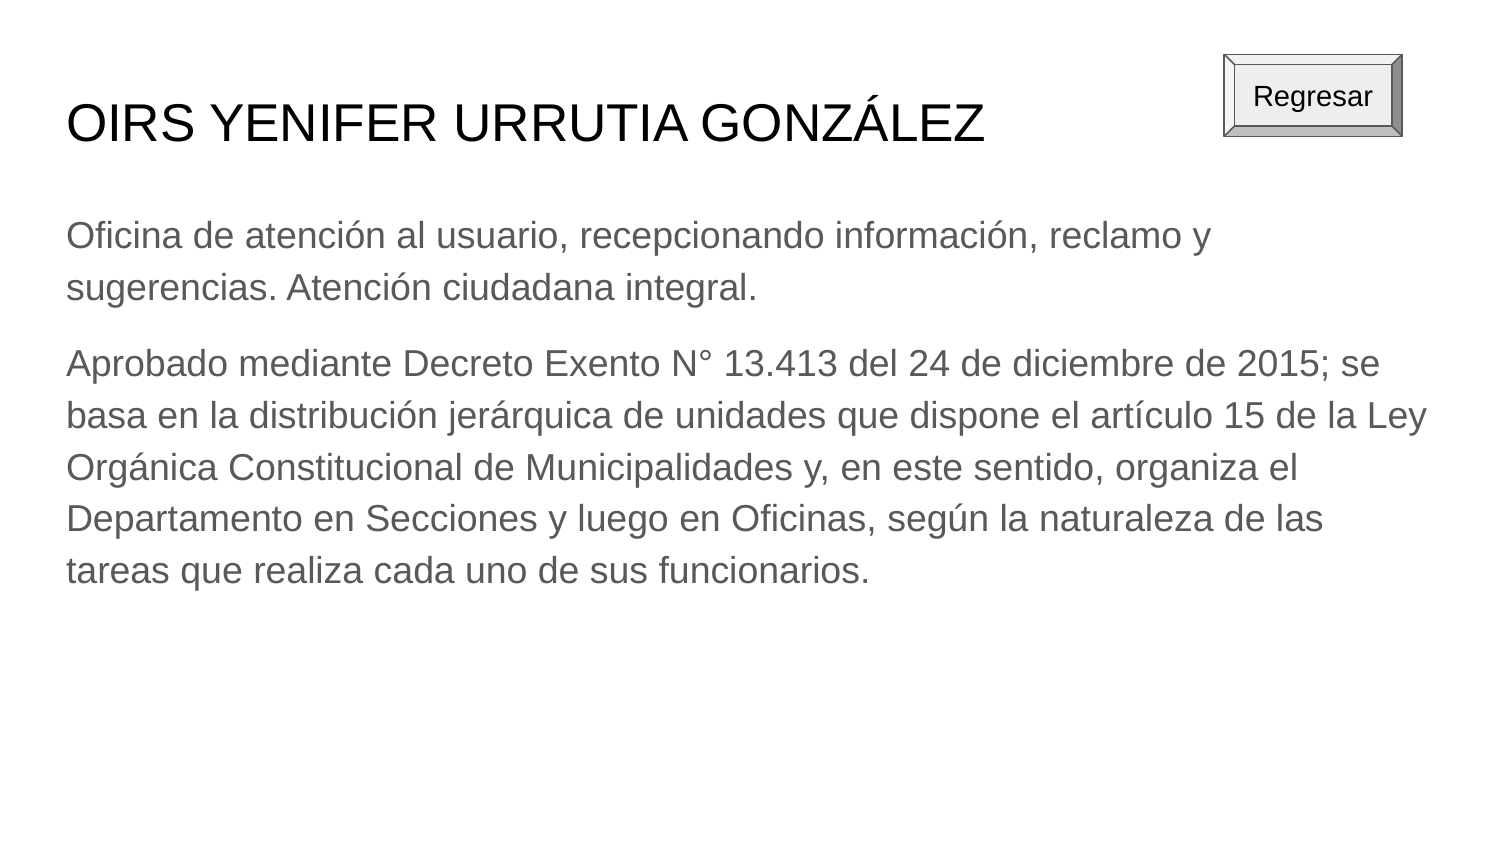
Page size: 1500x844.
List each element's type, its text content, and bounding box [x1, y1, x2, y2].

text_box Regresar [1235, 65, 1391, 126]
list Oficina de atención al usuario, recepcionando información, reclamo y sugerencias. Atención ciudadana integral. Aprobado mediante Decreto Exento N° 13.413 del 24 de diciembre de 2015; se basa en la distribución jerárquica de unidades que dispone el artículo 15 de la Ley Orgánica Constitucional de Municipalidades y, en este sentido, organiza el Departamento en Secciones y luego en Oficinas, según la naturaleza de las tareas que realiza cada uno de sus funcionarios. [51, 189, 1449, 750]
title OIRS YENIFER URRUTIA GONZÁLEZ [51, 72, 1449, 167]
